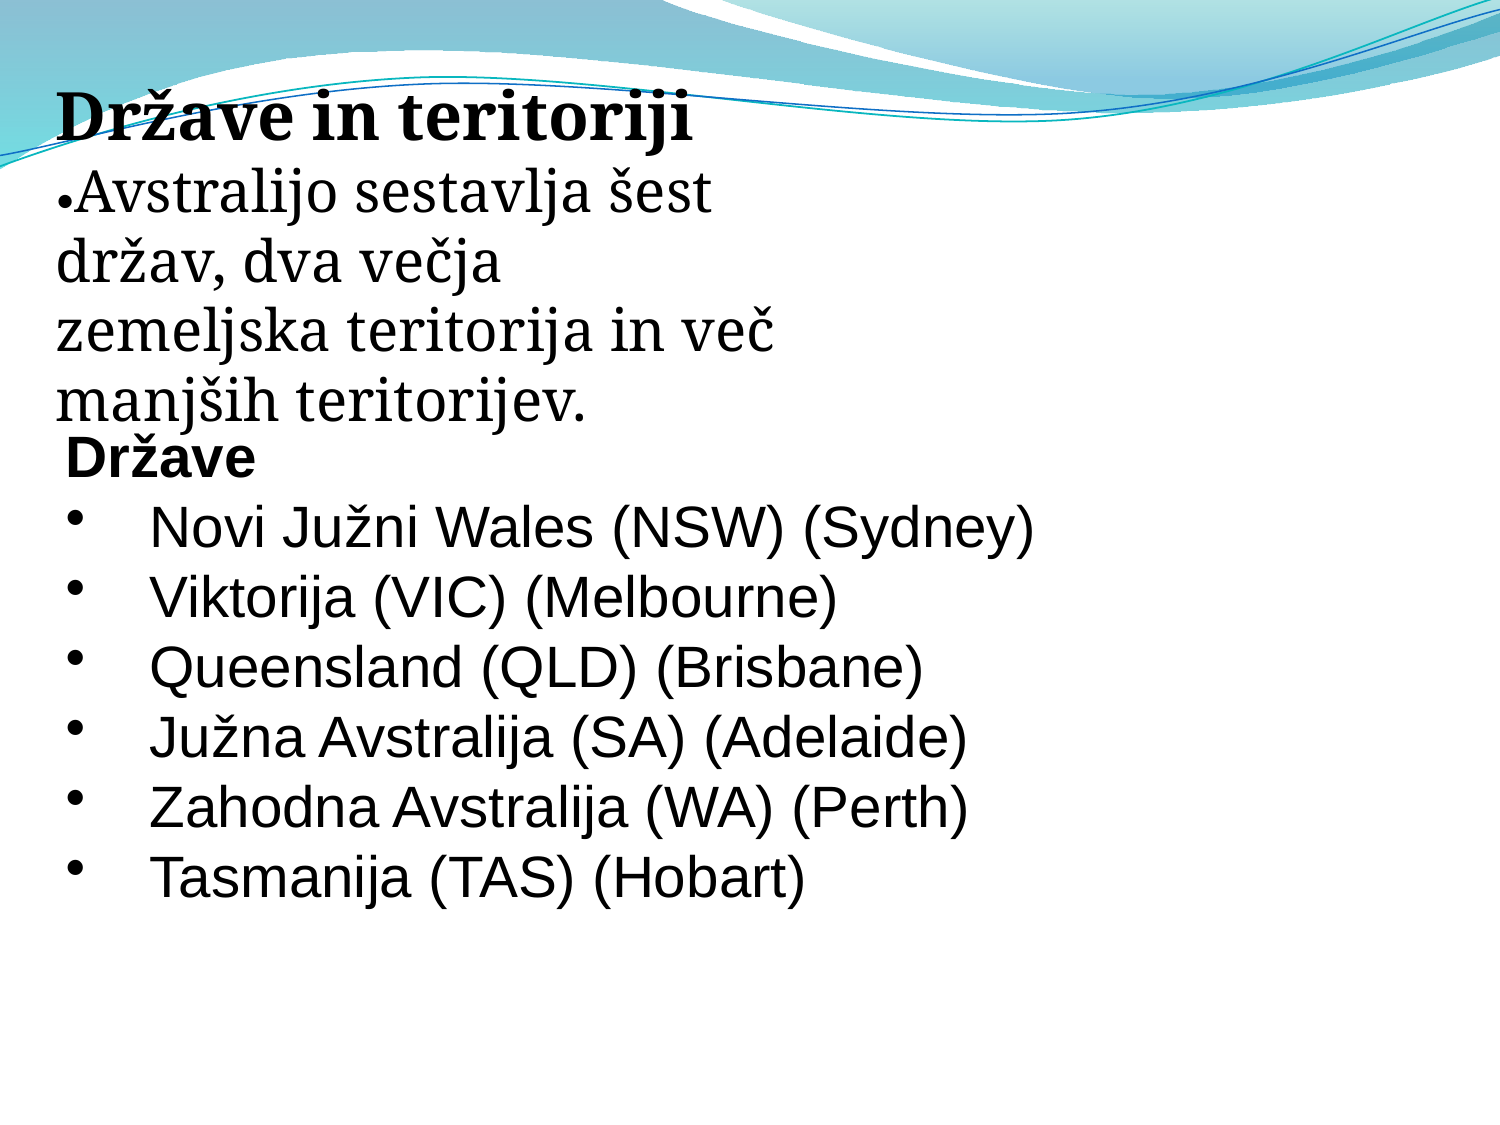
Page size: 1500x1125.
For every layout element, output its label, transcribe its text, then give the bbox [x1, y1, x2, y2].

text_box Države in teritoriji •Avstralijo sestavlja šest držav, dva večja zemeljska teritorija in več manjših teritorijev. [41, 66, 792, 411]
text_box Države Novi Južni Wales (NSW) (Sydney) Viktorija (VIC) (Melbourne) Queensland (QLD) (Brisbane) Južna Avstralija (SA) (Adelaide) Zahodna Avstralija (WA) (Perth) Tasmanija (TAS) (Hobart) [26, 411, 1037, 945]
